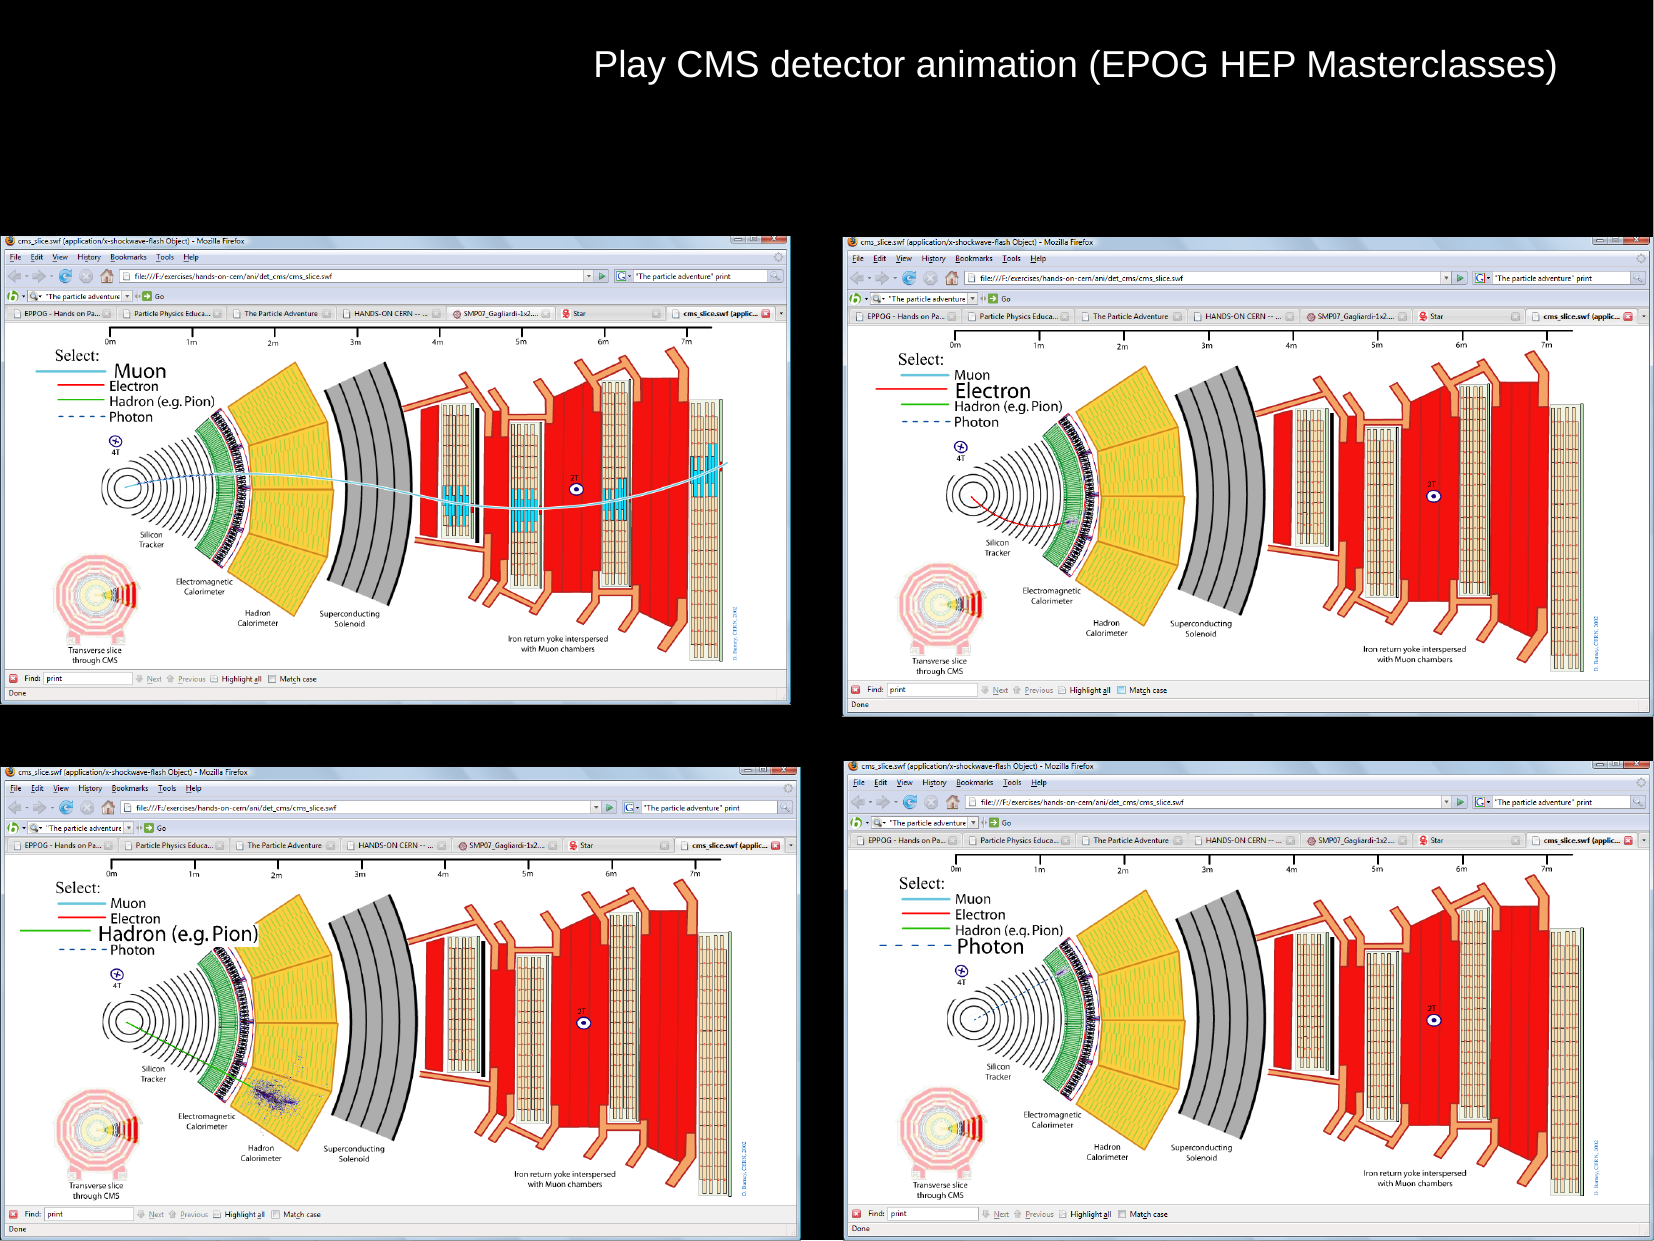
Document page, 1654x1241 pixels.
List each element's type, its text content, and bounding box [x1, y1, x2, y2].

picture [843, 761, 1654, 1241]
picture [842, 237, 1654, 717]
picture [0, 767, 801, 1241]
picture [0, 236, 791, 705]
text_box Play CMS detector animation (EPOG HEP Masterclasses) [578, 36, 1573, 94]
